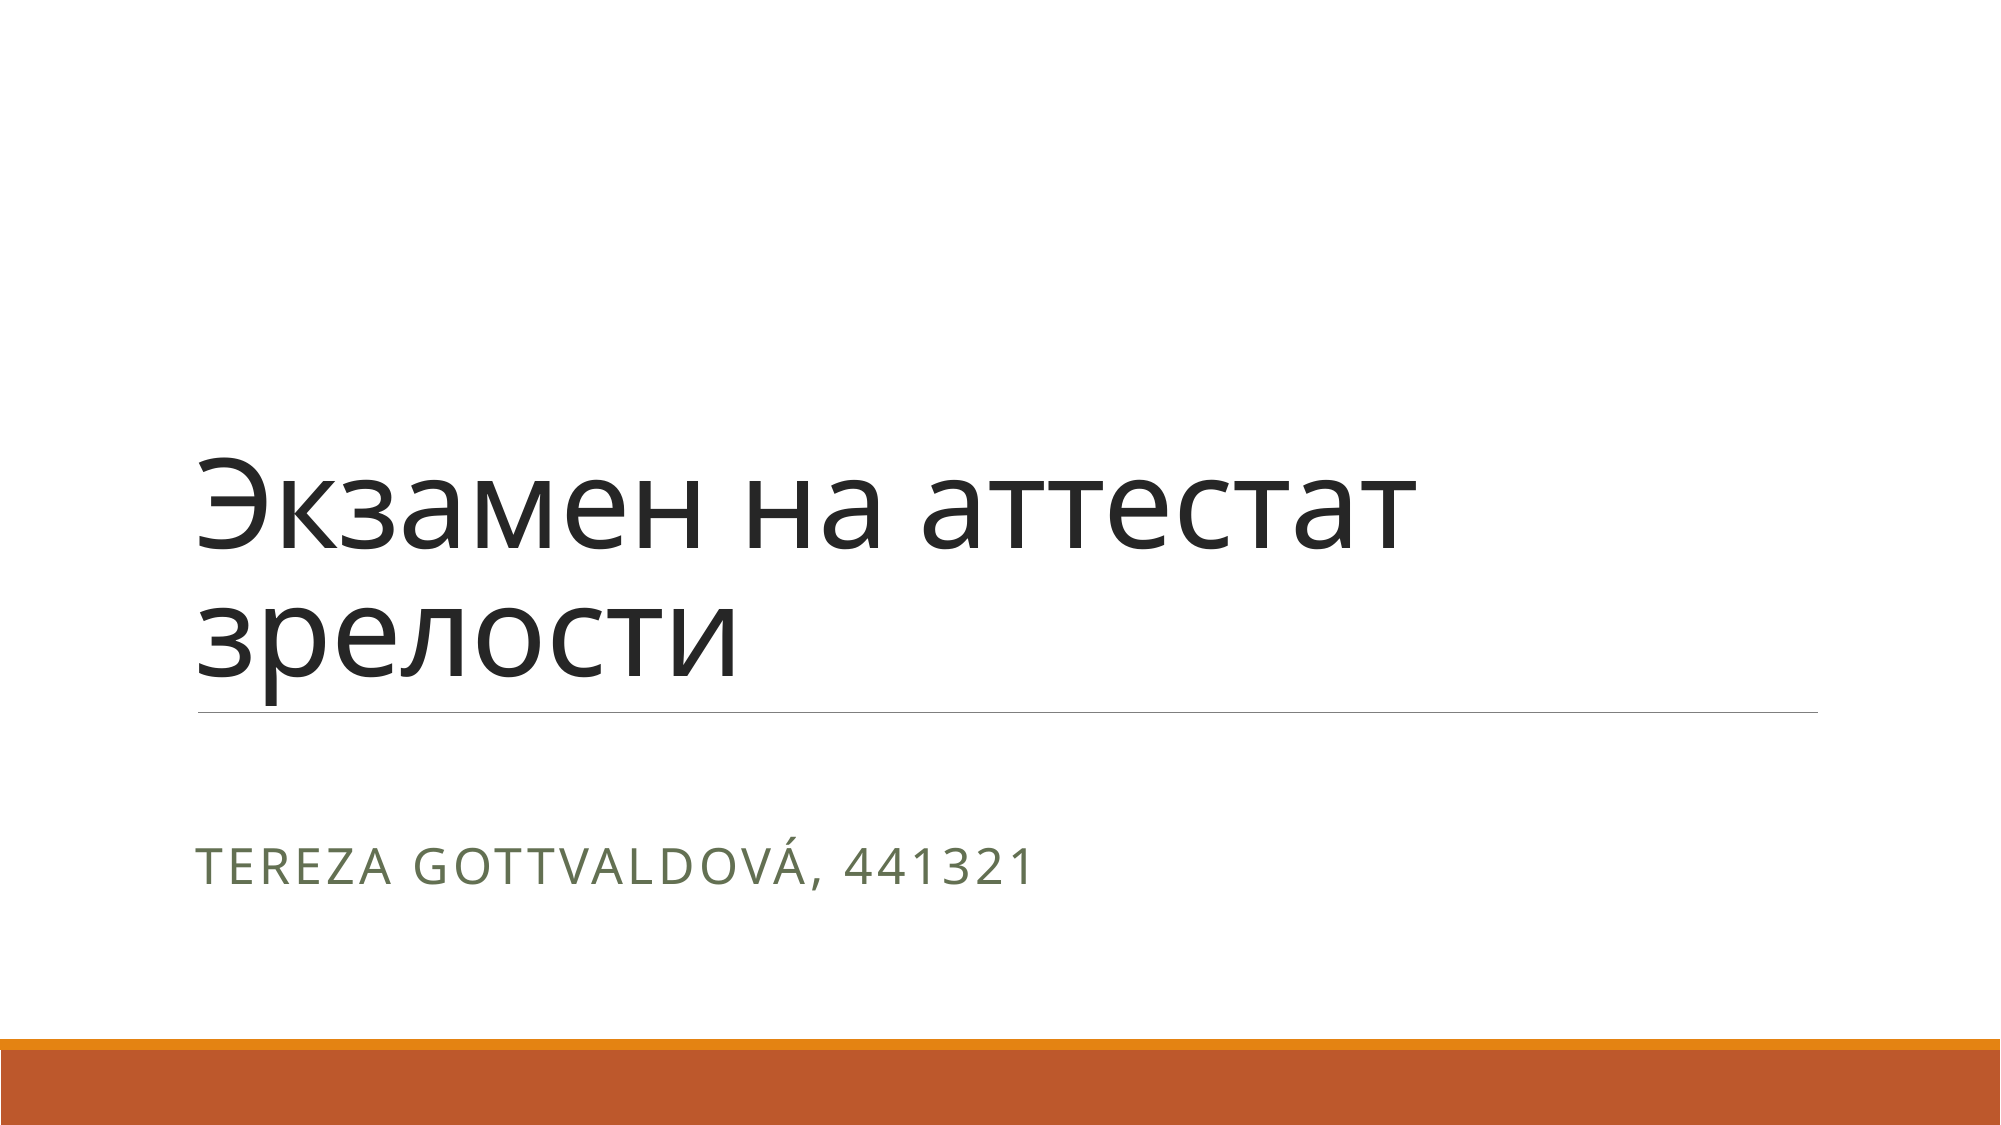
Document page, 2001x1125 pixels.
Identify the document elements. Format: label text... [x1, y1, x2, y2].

subtitle Tereza Gottvaldová, 441321 [180, 833, 1831, 919]
title Экзамен на аттестат зрелости [180, 124, 1831, 710]
